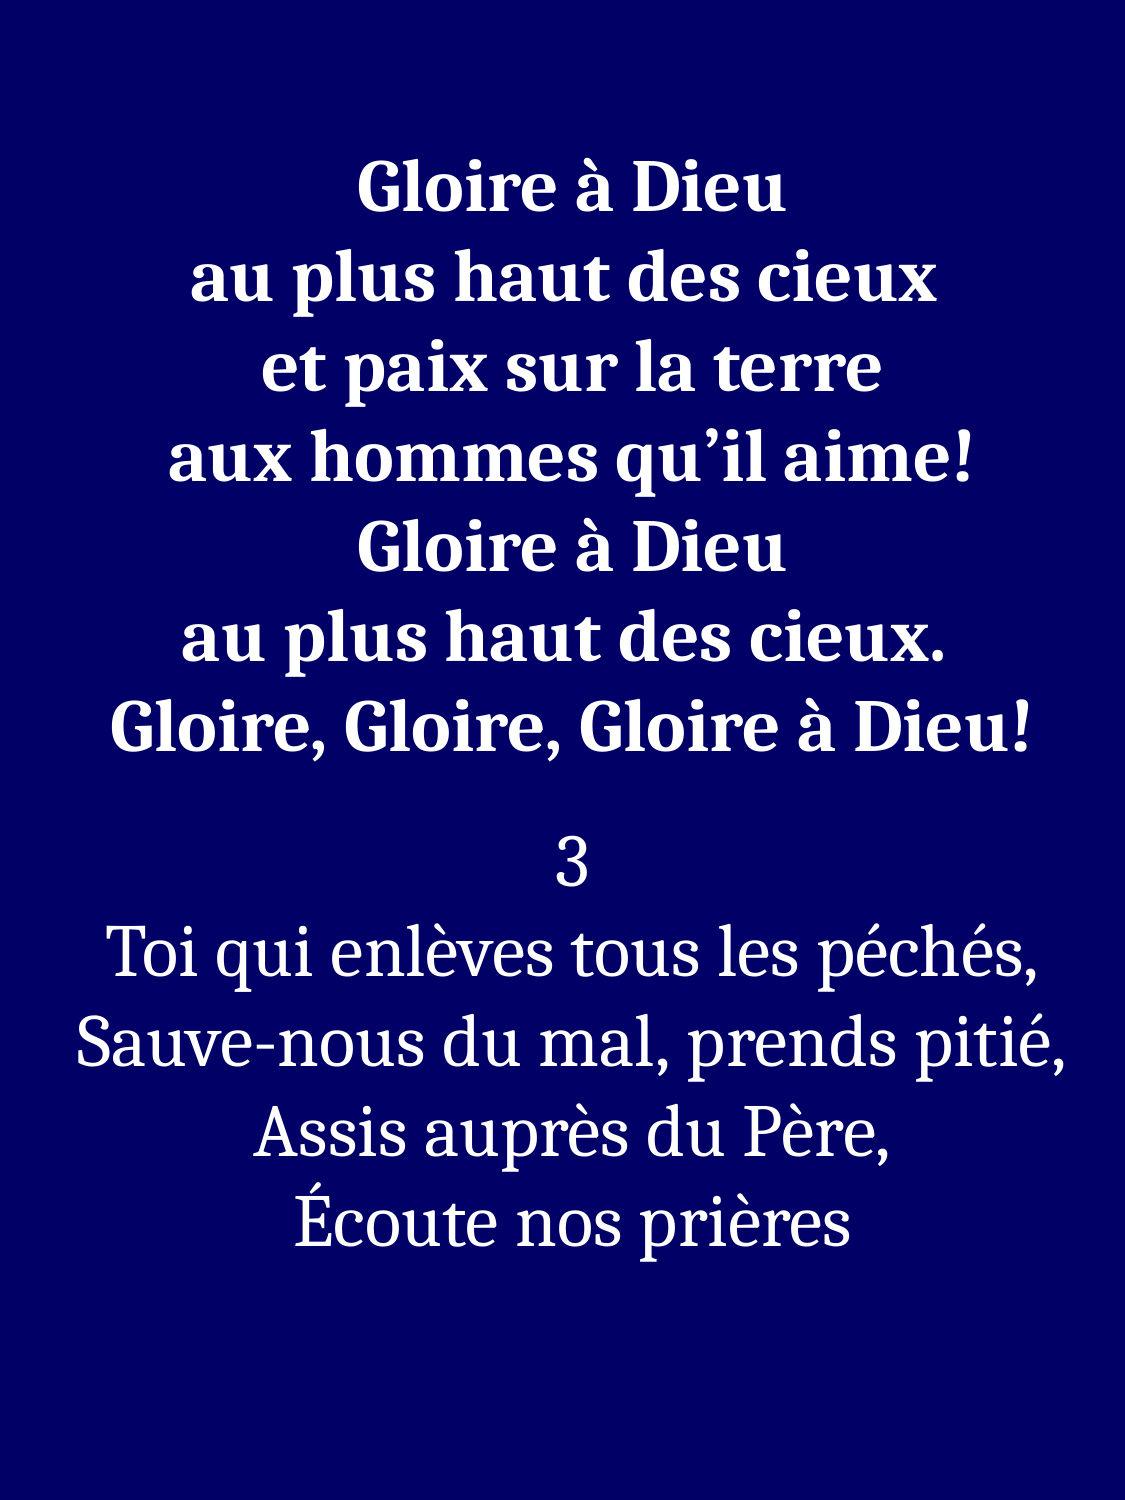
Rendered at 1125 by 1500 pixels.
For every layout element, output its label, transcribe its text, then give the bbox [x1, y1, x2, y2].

text_box Gloire à Dieu au plus haut des cieux et paix sur la terre aux hommes qu’il aime! Gloire à Dieu au plus haut des cieux. Gloire, Gloire, Gloire à Dieu! 3 Toi qui enlèves tous les péchés, Sauve-nous du mal, prends pitié, Assis auprès du Père, Écoute nos prières [0, 83, 1125, 1294]
